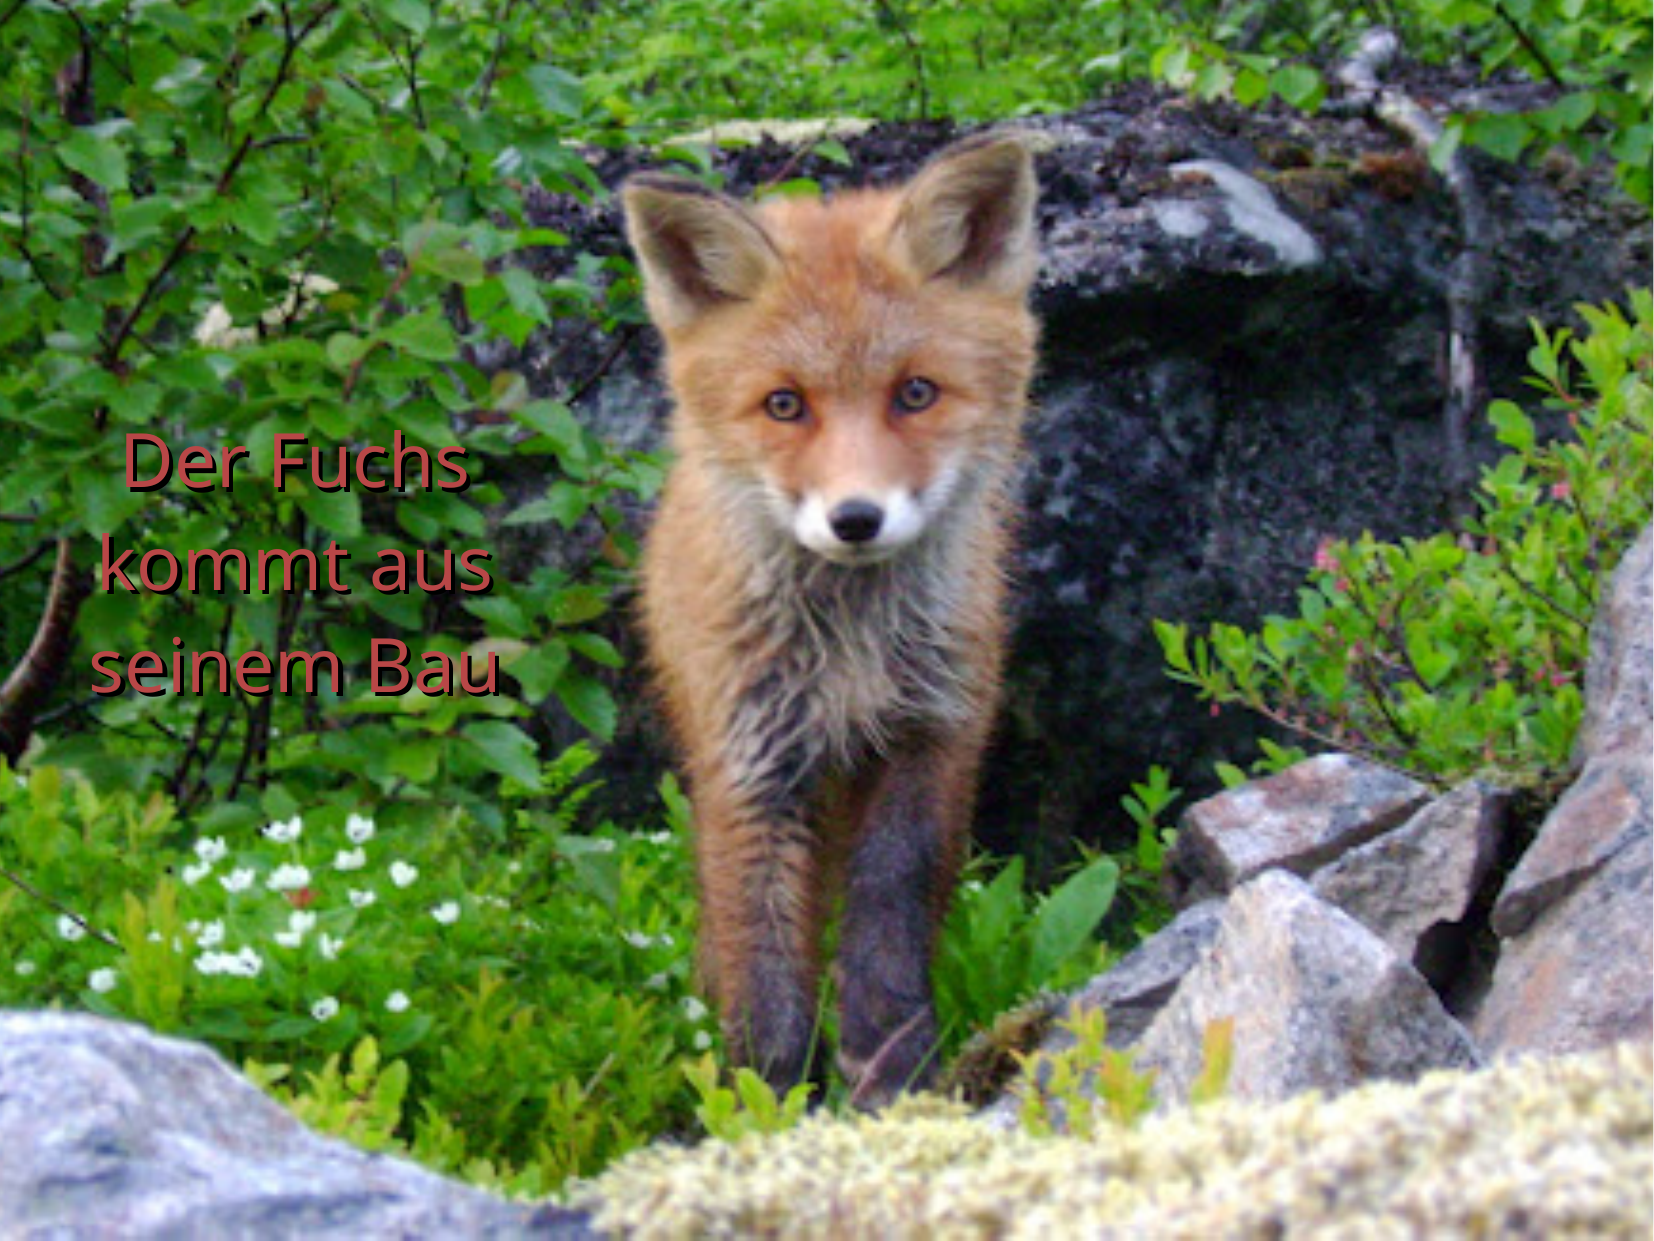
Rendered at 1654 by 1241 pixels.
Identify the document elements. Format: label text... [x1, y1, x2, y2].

picture [0, 0, 1654, 1241]
title Der Fuchs kommt aus seinem Bau [29, 29, 562, 1093]
